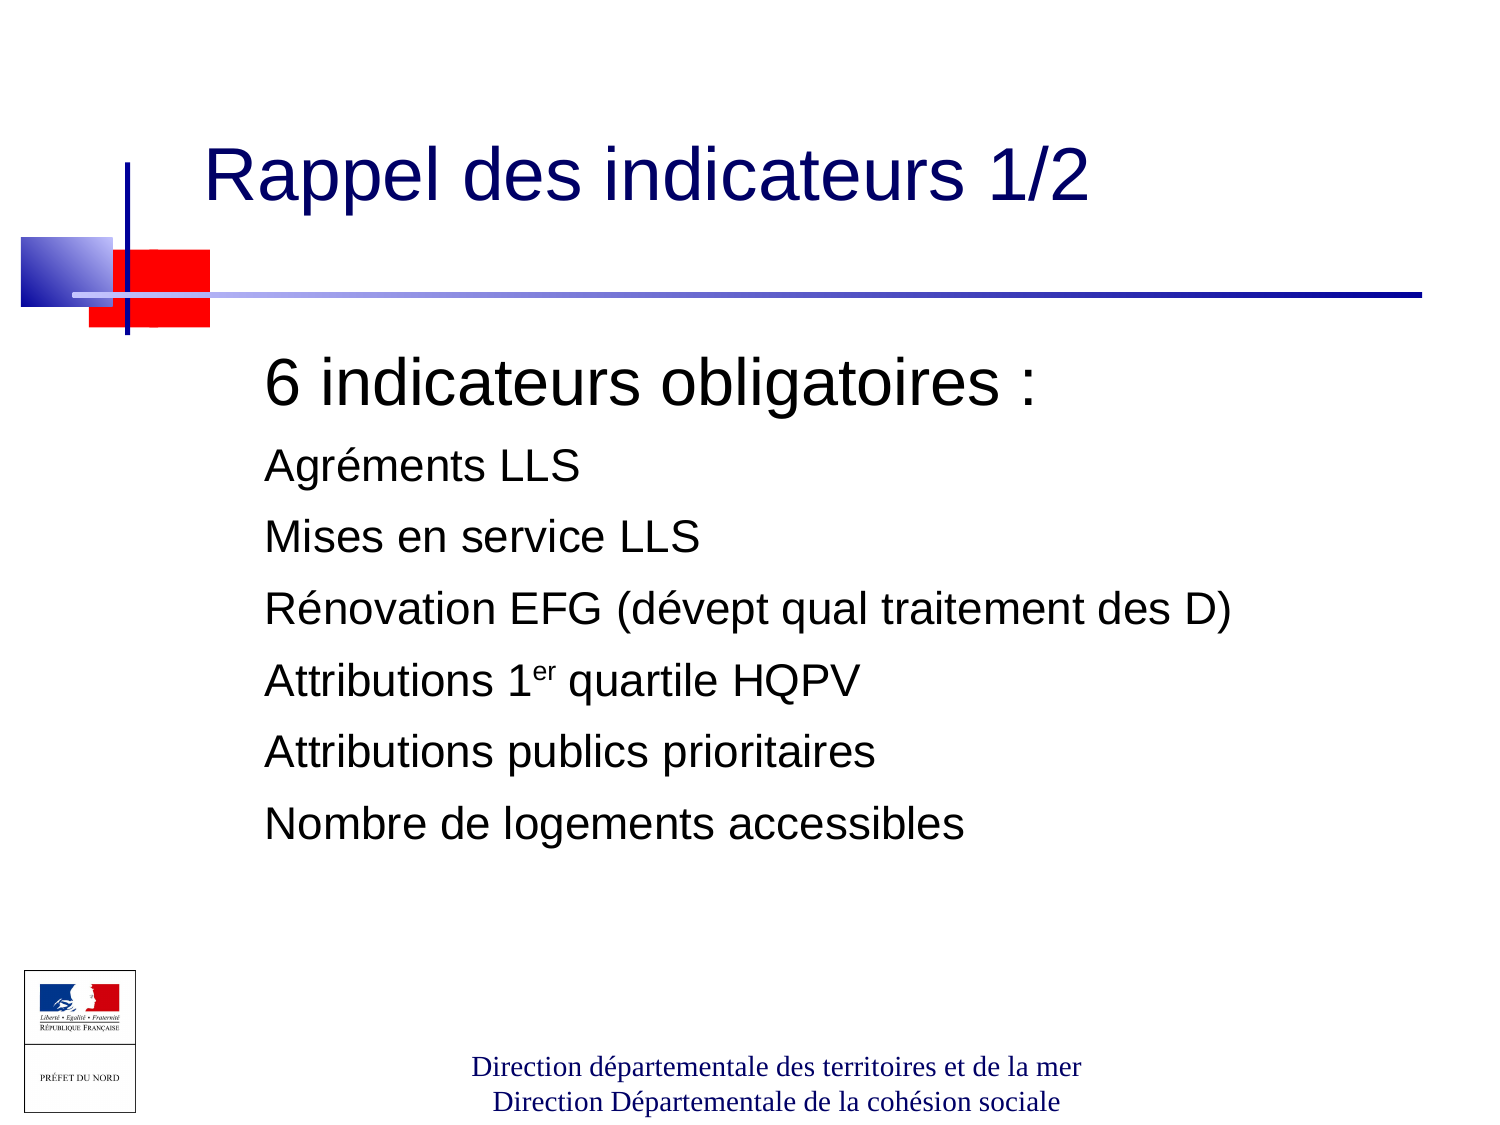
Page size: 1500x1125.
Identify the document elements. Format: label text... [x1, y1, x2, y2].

list 6 indicateurs obligatoires : Agréments LLS Mises en service LLS Rénovation EFG (dévept qual traitement des D) Attributions 1er quartile HQPV Attributions publics prioritaires Nombre de logements accessibles [193, 331, 1469, 999]
title Rappel des indicateurs 1/2 [188, 53, 1467, 289]
picture [24, 970, 136, 1113]
